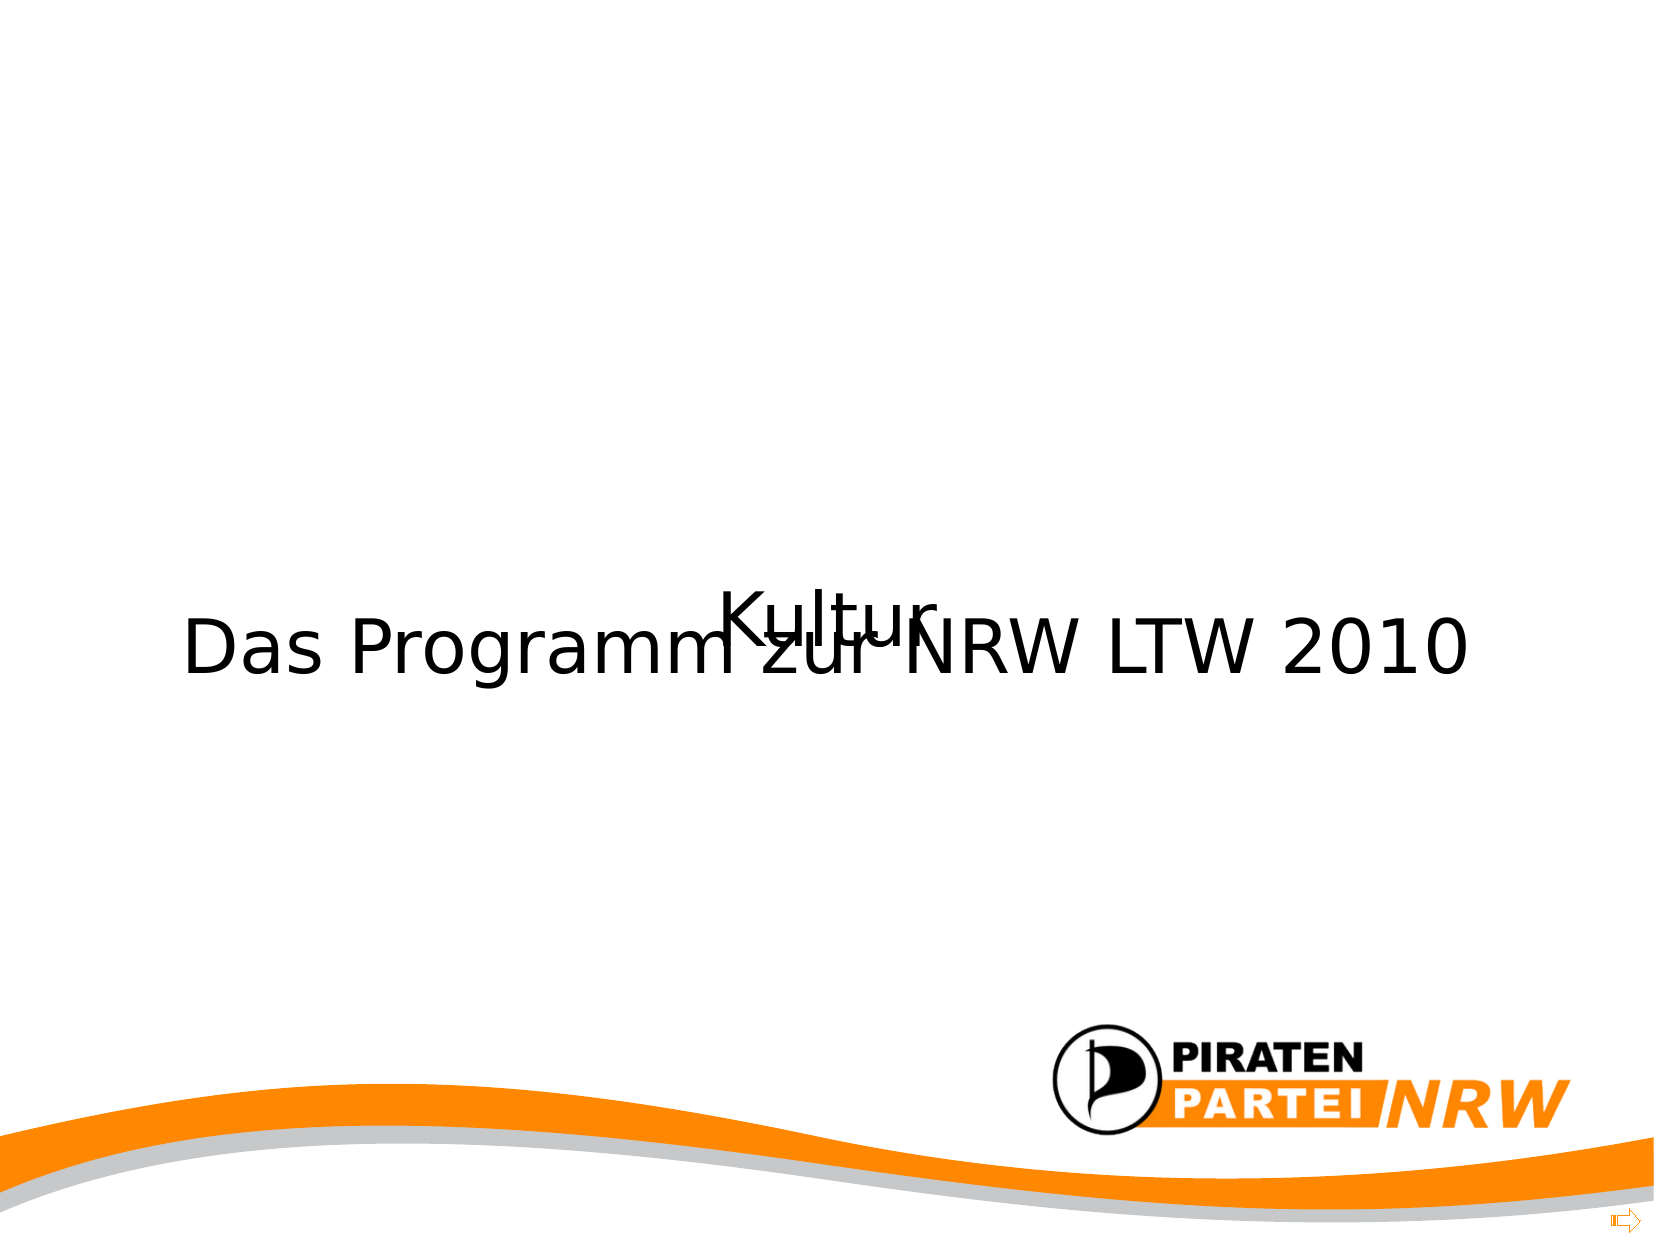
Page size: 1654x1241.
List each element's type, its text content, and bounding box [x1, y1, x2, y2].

text_box Kultur [701, 569, 953, 672]
picture [1045, 1021, 1579, 1140]
title Das Programm zur NRW LTW 2010 [82, 604, 1571, 692]
